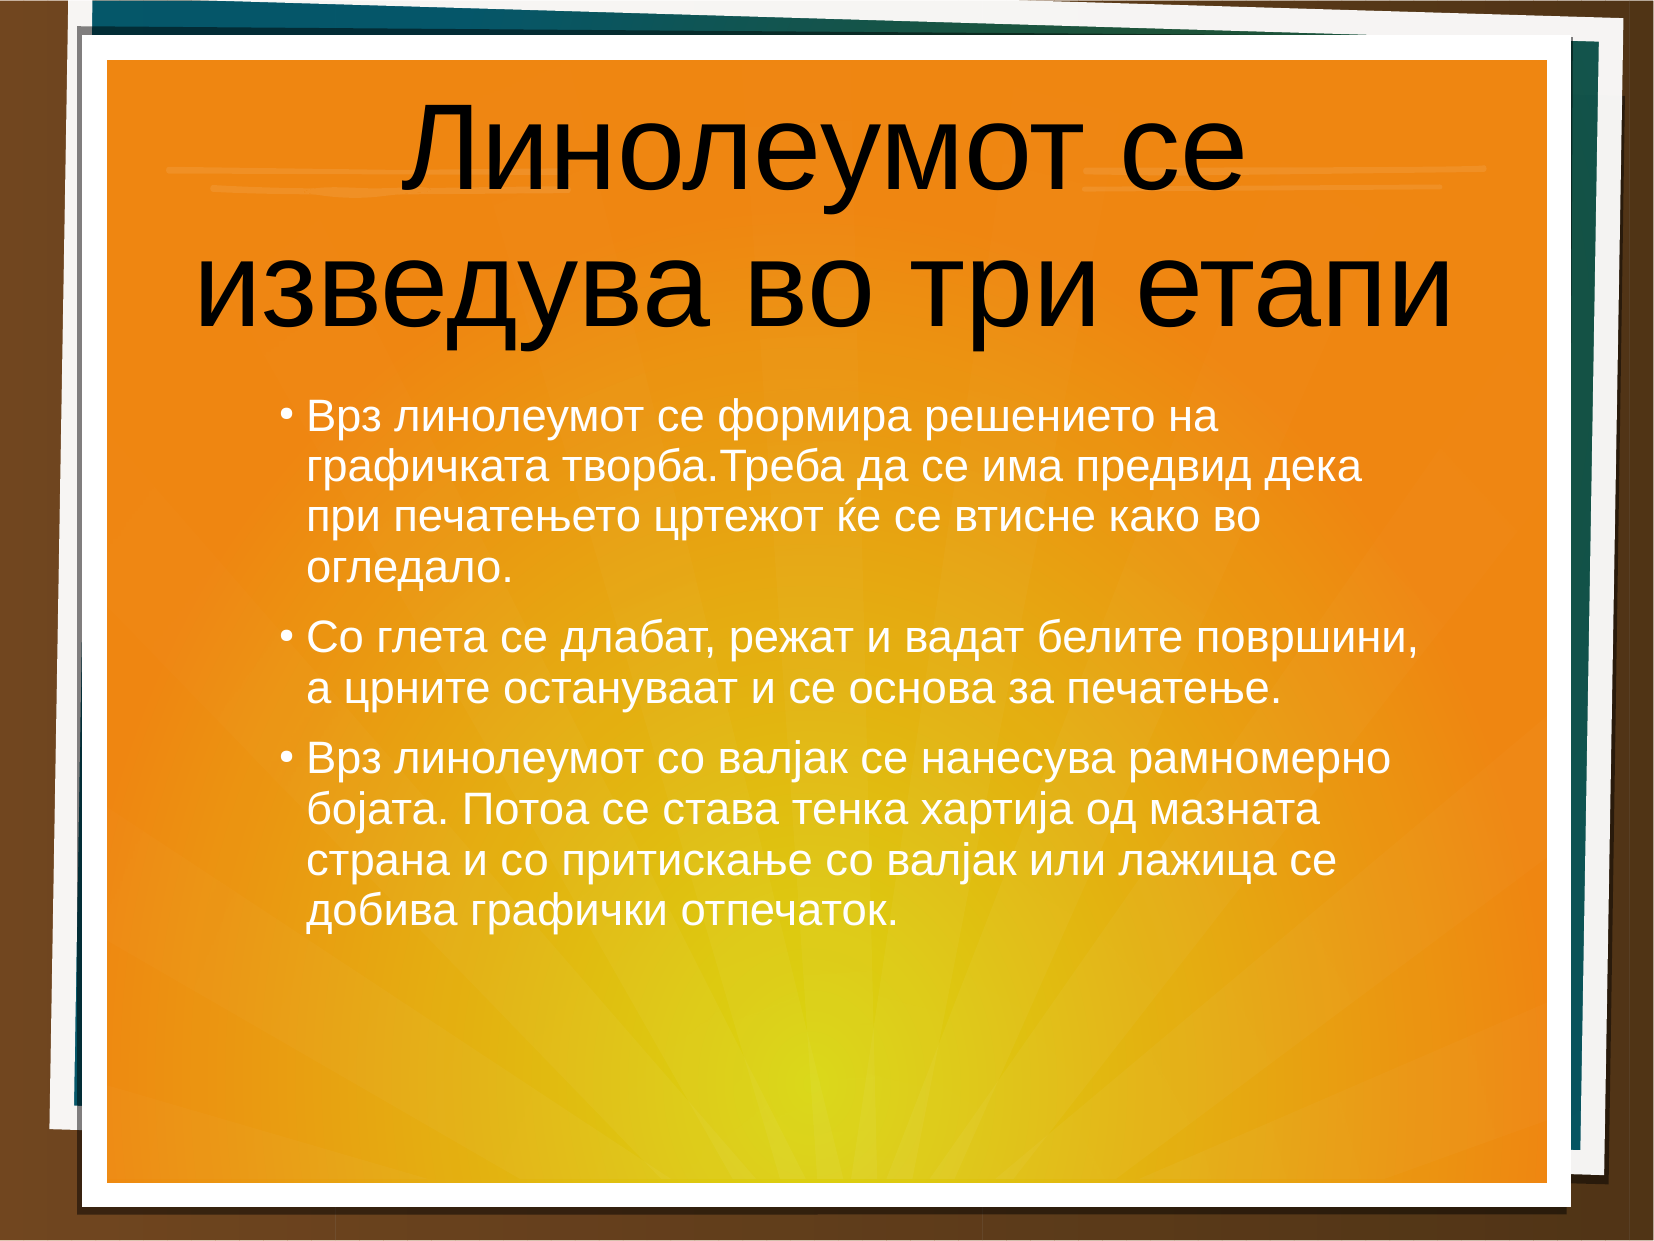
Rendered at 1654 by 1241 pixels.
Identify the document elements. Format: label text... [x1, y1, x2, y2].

list Врз линолеумот се формира решението на графичката творба.Треба да се има предвид дека при печатењето цртежот ќе се втисне како во огледало. Со глета се длабат, режат и вадат белите површини, а црните остануваат и се основа за печатење. Врз линолеумот со валјак се нанесува рамномерно бојата. Потоа се става тенка хартија од мазната страна и со притискање со валјак или лажица се добива графички отпечаток. [270, 390, 1426, 976]
title Линолеумот се изведува во три етапи [180, 79, 1471, 353]
